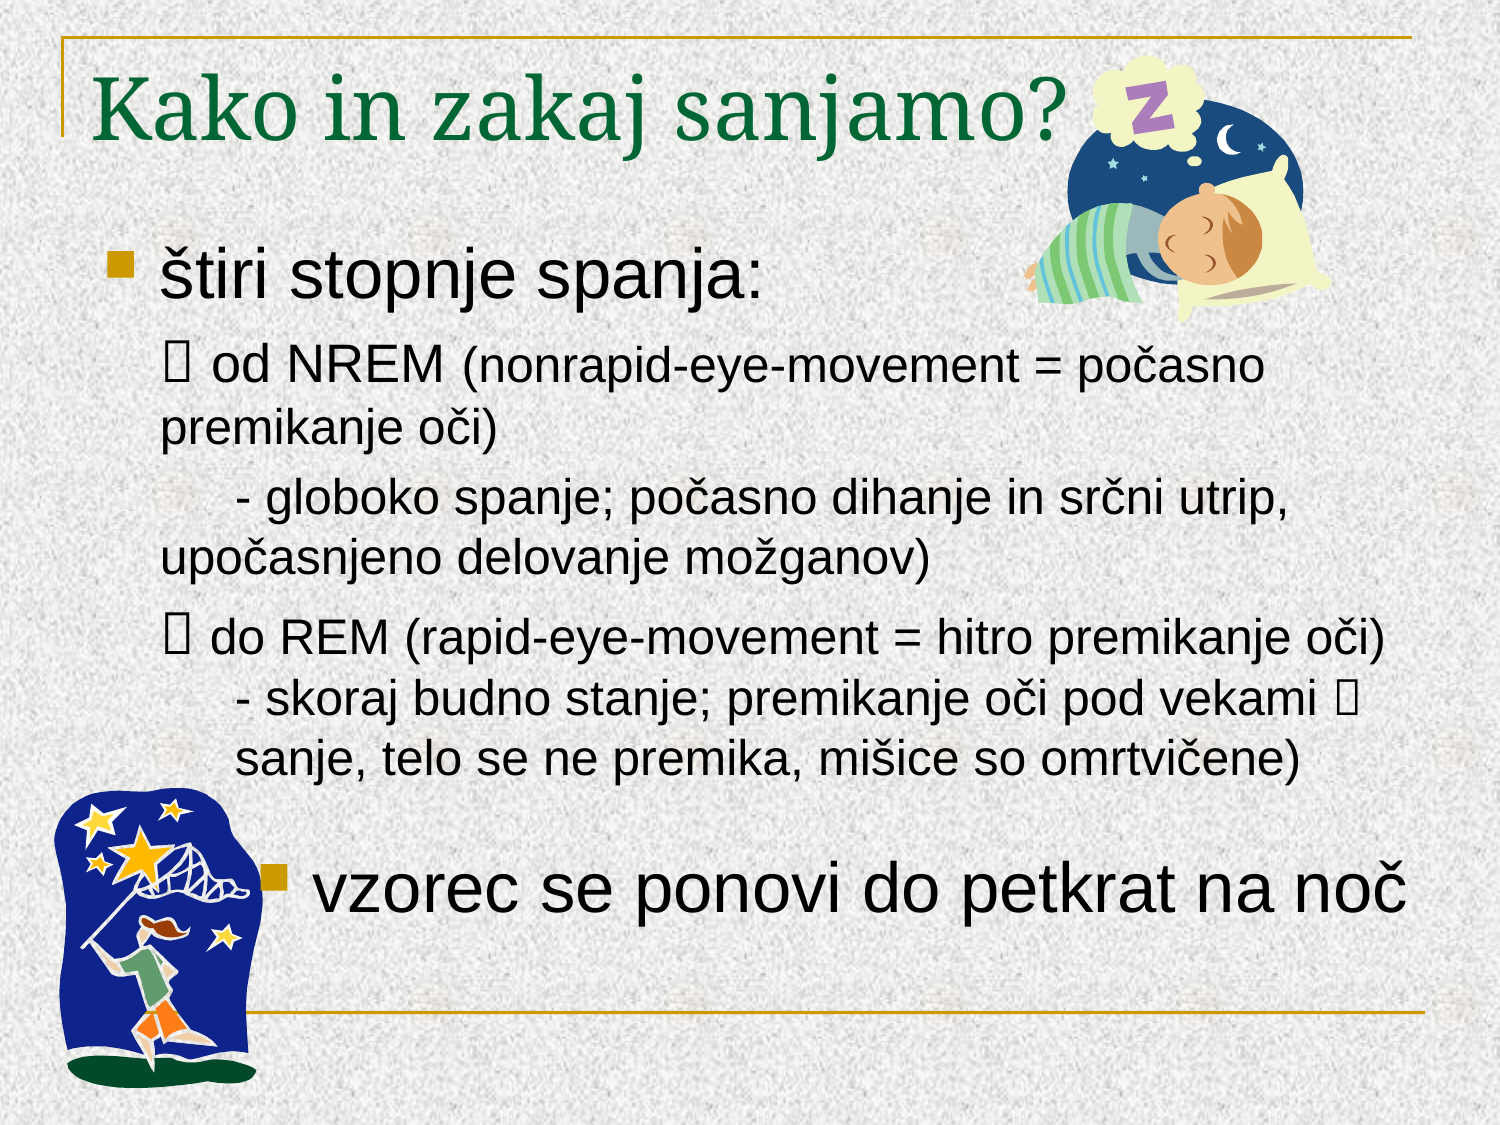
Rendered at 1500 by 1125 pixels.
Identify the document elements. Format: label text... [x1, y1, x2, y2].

picture [0, 0, 1500, 1125]
picture [1021, 54, 1333, 324]
list štiri stopnje spanja:  od NREM (nonrapid-eye-movement = počasno premikanje oči) - globoko spanje; počasno dihanje in srčni utrip, upočasnjeno delovanje možganov)  do REM (rapid-eye-movement = hitro premikanje oči) - skoraj budno stanje; premikanje oči pod vekami  sanje, telo se ne premika, mišice so omrtvičene) [88, 220, 1439, 834]
text_box vzorec se ponovi do petkrat na noč [242, 834, 1500, 1055]
title Kako in zakaj sanjamo? [75, 45, 1425, 233]
